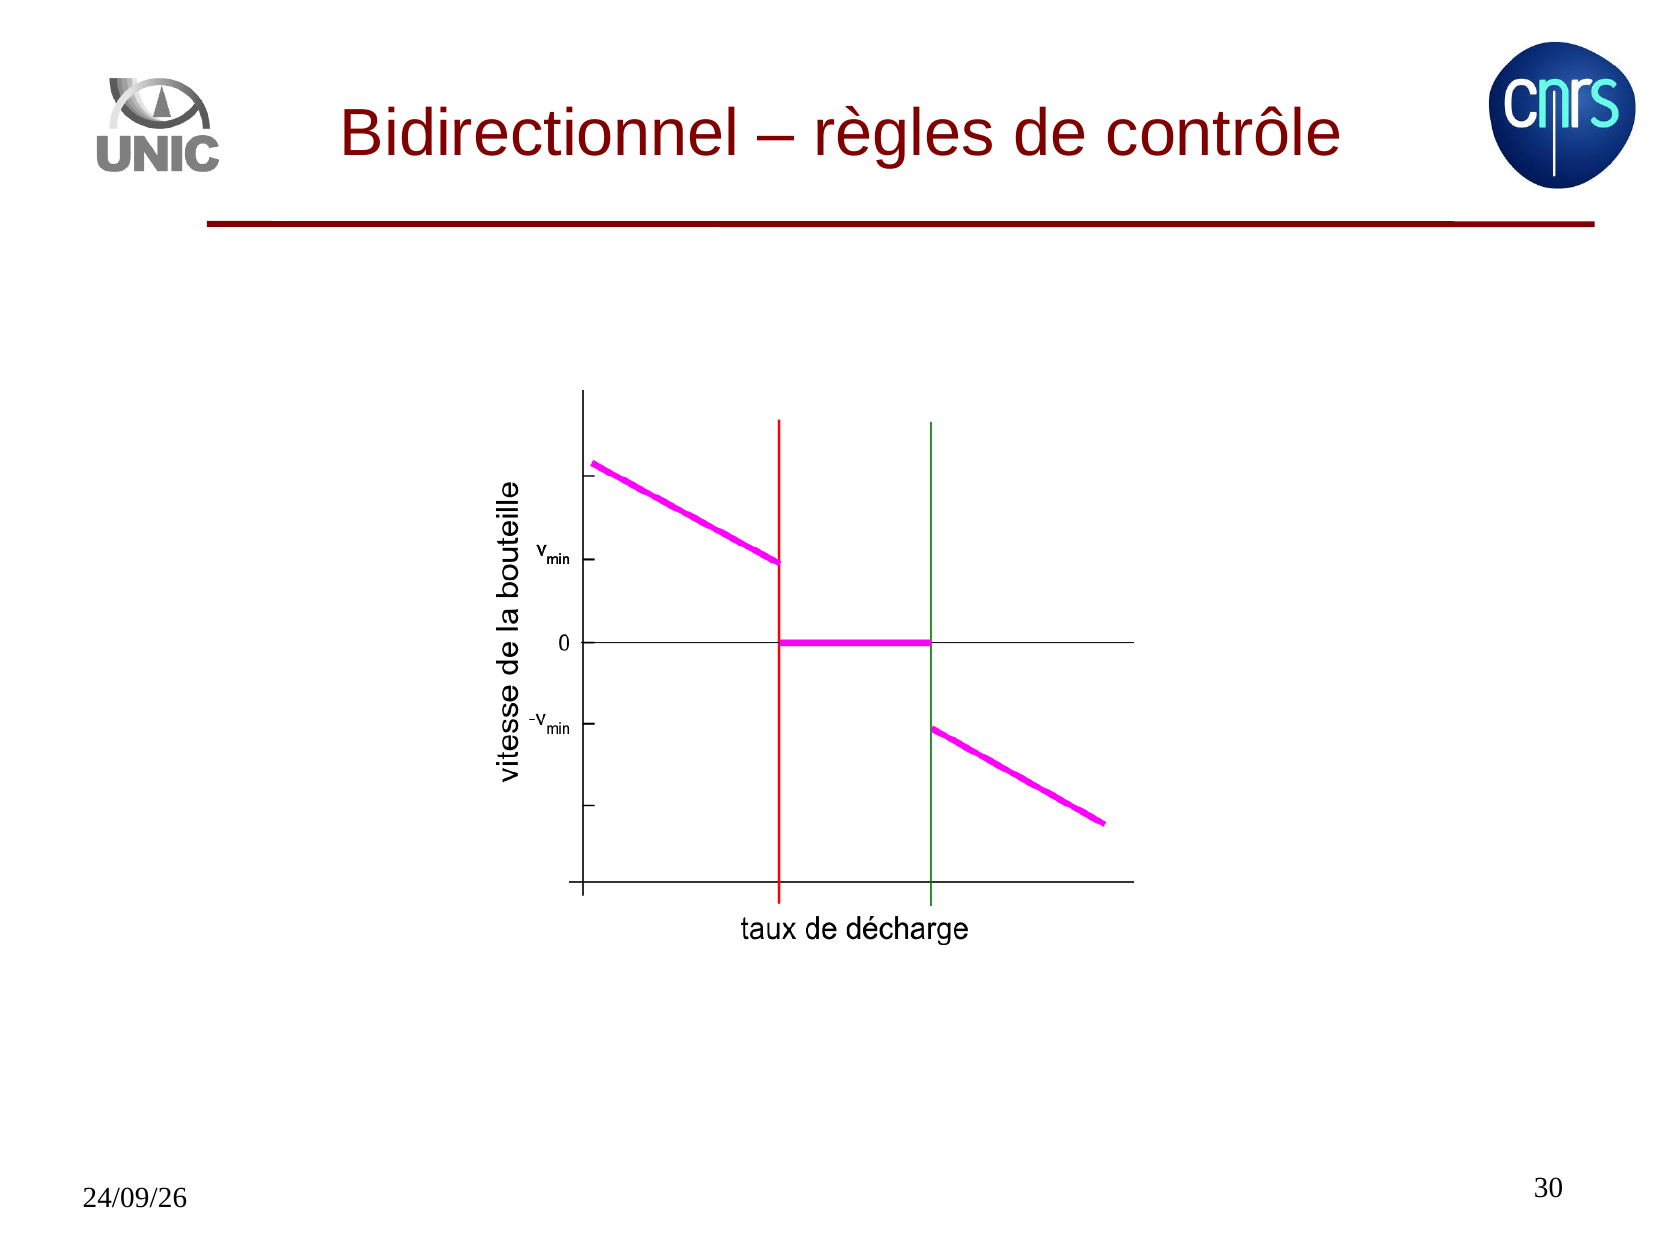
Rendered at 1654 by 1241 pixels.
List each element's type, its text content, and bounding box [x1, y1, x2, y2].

text_box Bidirectionnel – règles de contrôle [206, 88, 1477, 207]
picture [496, 390, 1134, 945]
picture [1488, 41, 1636, 189]
text_box 13/02/12 [82, 1180, 468, 1215]
text_box <numéro> [1178, 1170, 1564, 1205]
picture [89, 65, 226, 187]
